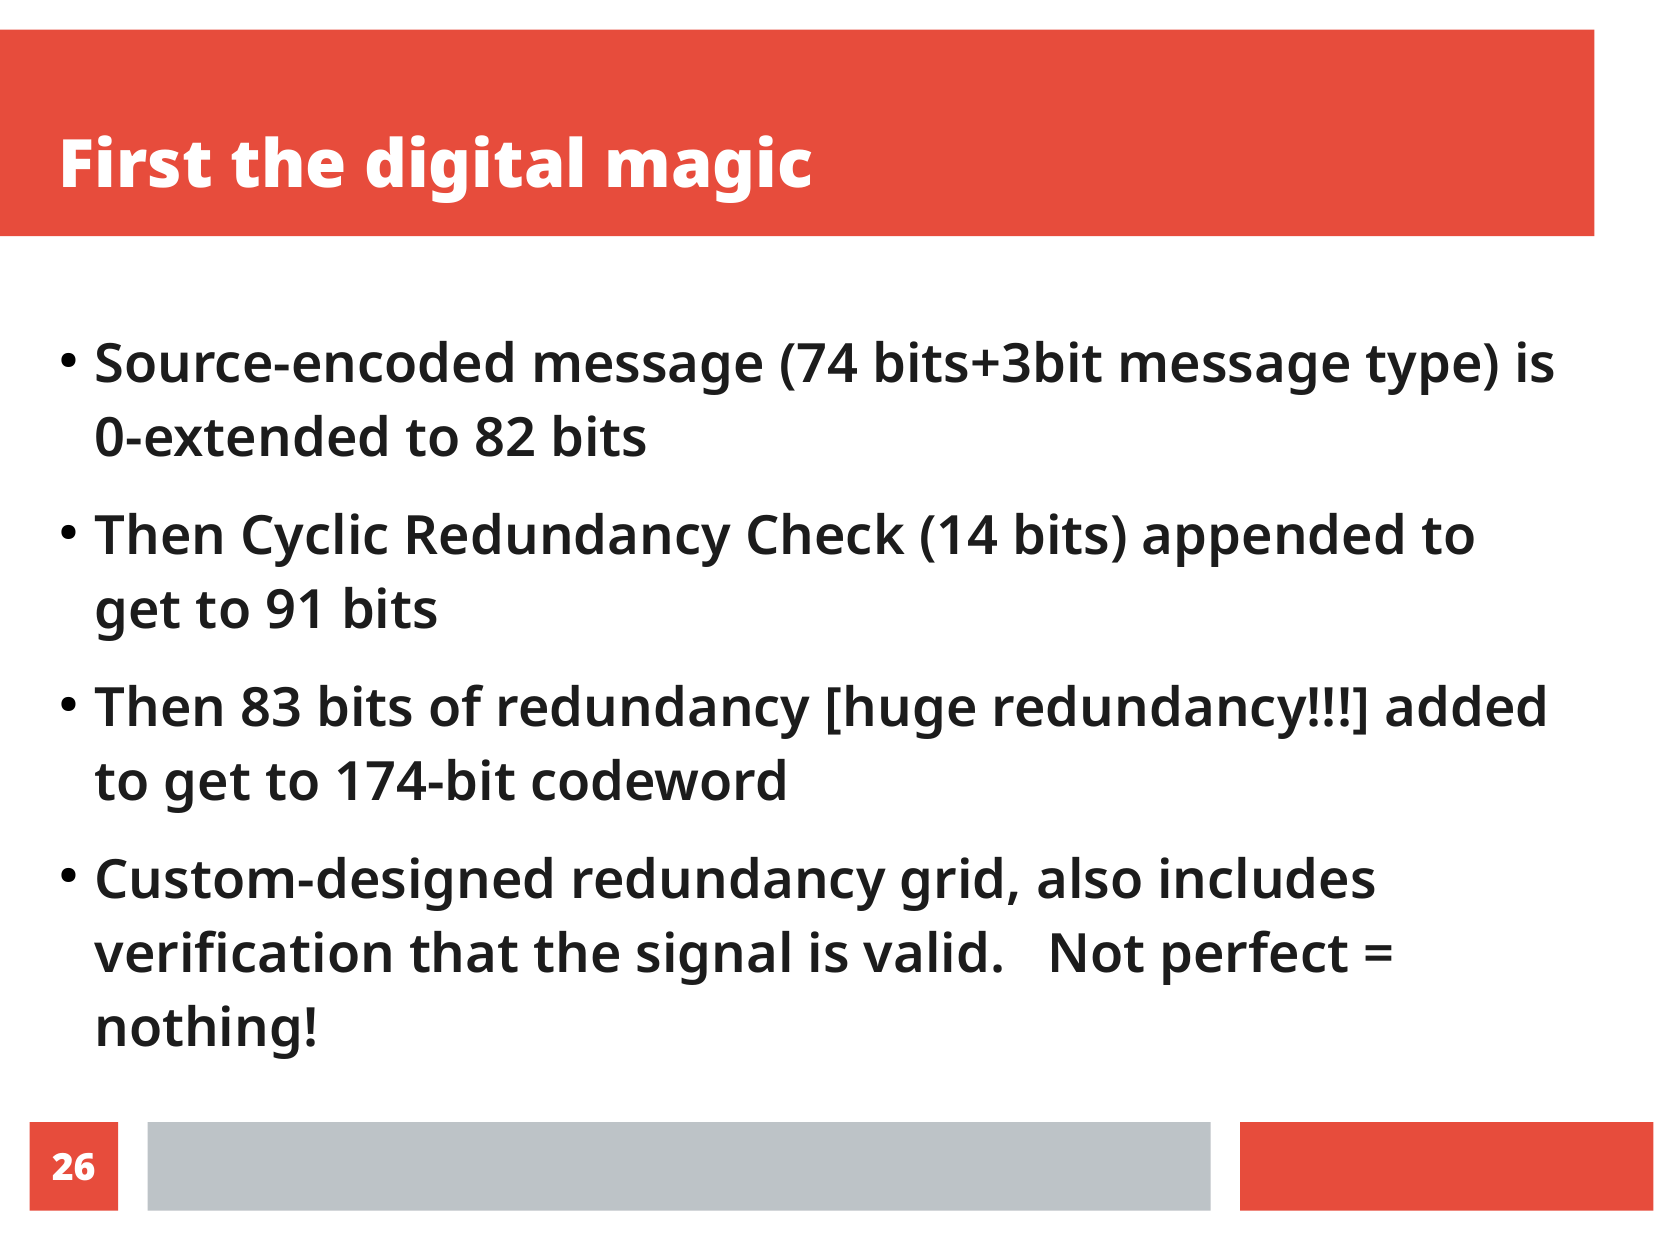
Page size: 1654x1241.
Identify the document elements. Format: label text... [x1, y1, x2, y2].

title First the digital magic [59, 59, 1595, 207]
list Source-encoded message (74 bits+3bit message type) is 0-extended to 82 bits Then Cyclic Redundancy Check (14 bits) appended to get to 91 bits Then 83 bits of redundancy [huge redundancy!!!] added to get to 174-bit codeword Custom-designed redundancy grid, also includes verification that the signal is valid. Not perfect = nothing! [59, 324, 1565, 1093]
